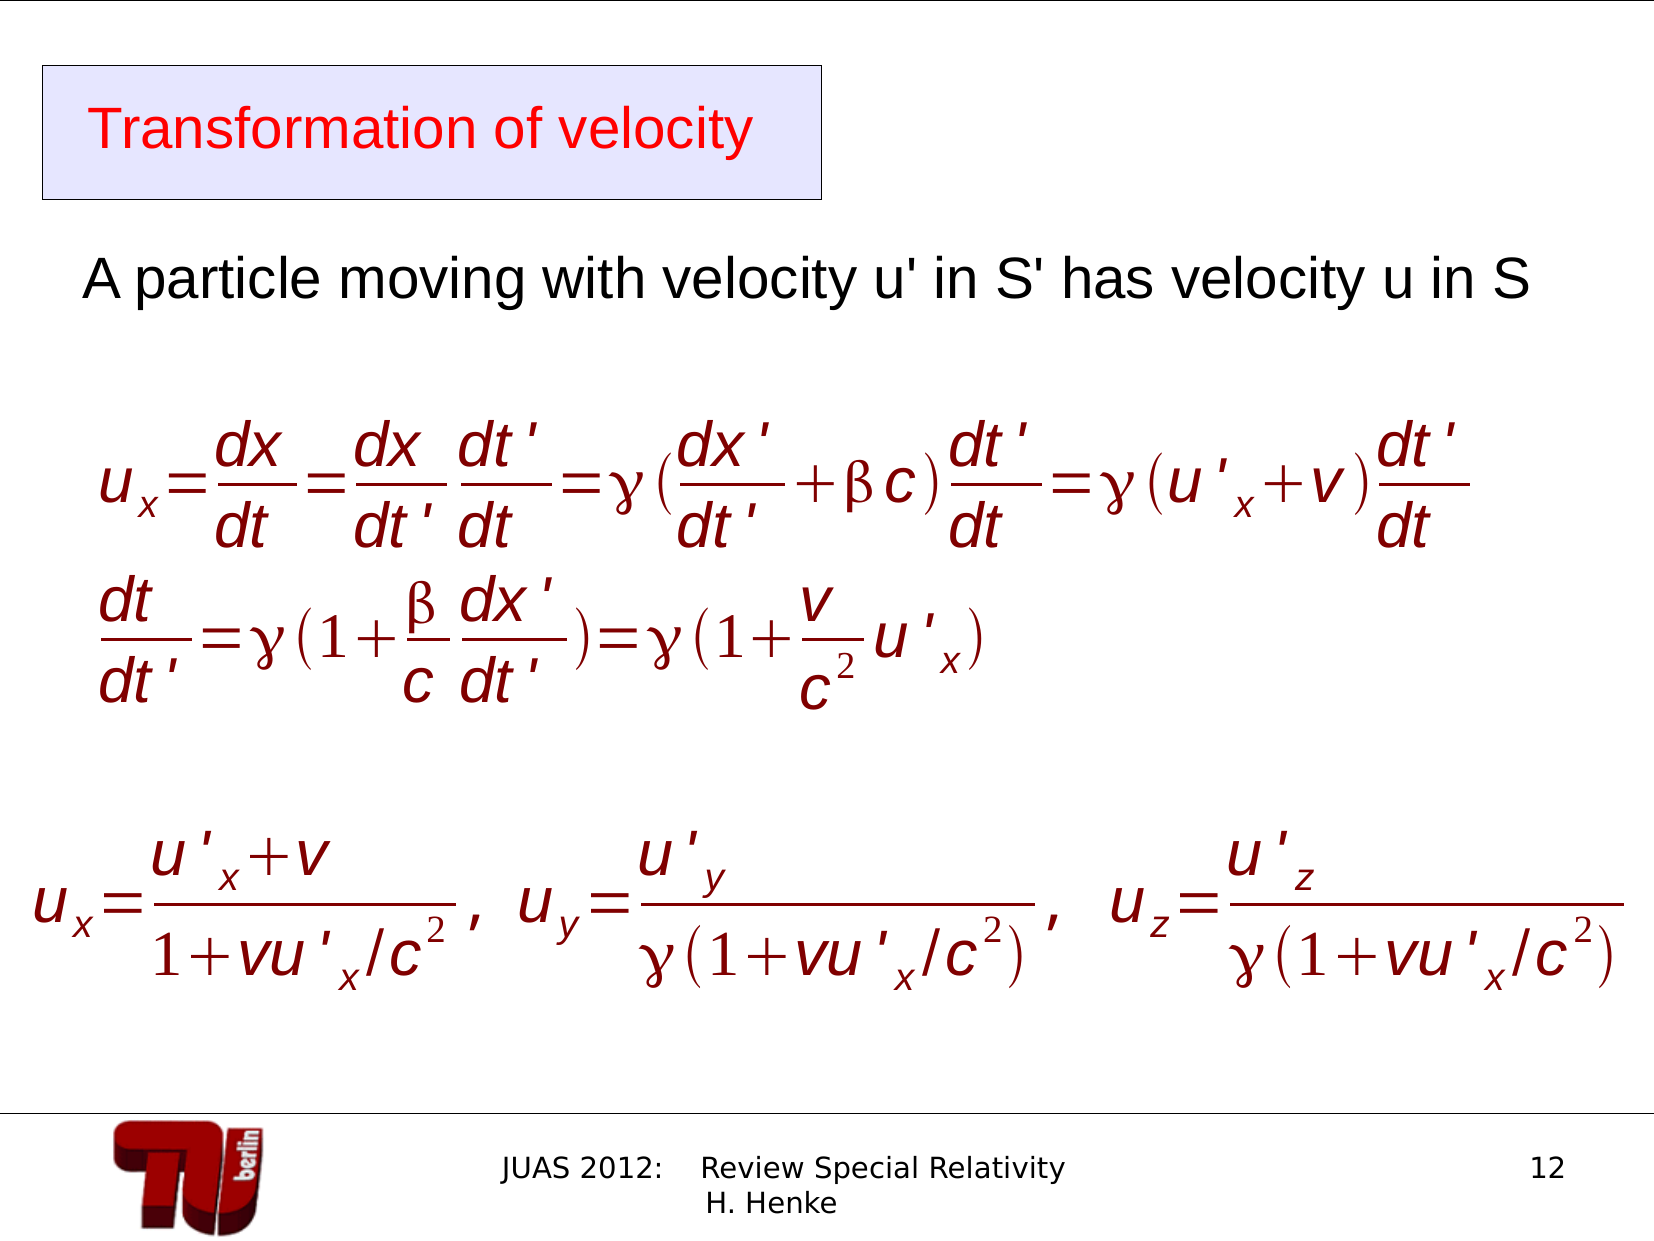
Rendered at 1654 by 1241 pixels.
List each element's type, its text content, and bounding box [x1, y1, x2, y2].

text_box Transformation of velocity [72, 88, 804, 169]
chart [92, 408, 1480, 724]
chart [26, 817, 1634, 999]
text_box [42, 65, 822, 200]
picture [112, 1119, 265, 1238]
text_box A particle moving with velocity u' in S' has velocity u in S [67, 237, 1563, 336]
